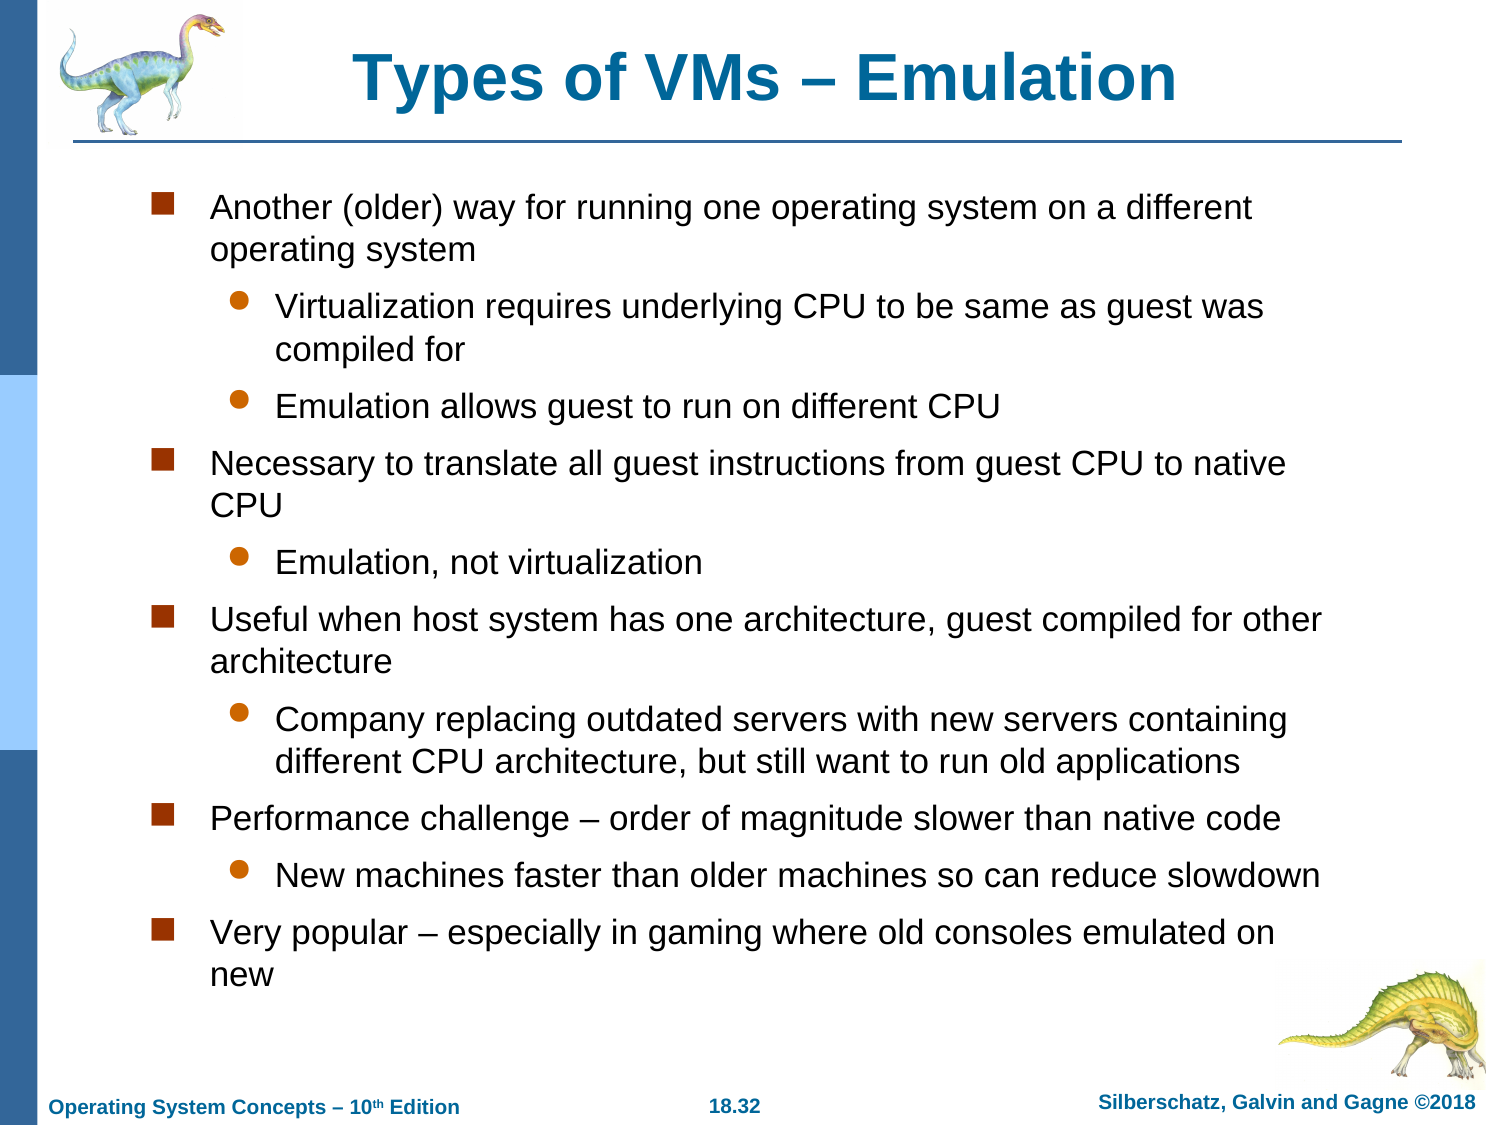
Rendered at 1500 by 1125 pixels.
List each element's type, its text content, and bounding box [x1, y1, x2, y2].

picture [1275, 959, 1486, 1090]
title Types of VMs – Emulation [90, 27, 1441, 122]
list Another (older) way for running one operating system on a different operating system Virtualization requires underlying CPU to be same as guest was compiled for Emulation allows guest to run on different CPU Necessary to translate all guest instructions from guest CPU to native CPU Emulation, not virtualization Useful when host system has one architecture, guest compiled for other architecture Company replacing outdated servers with new servers containing different CPU architecture, but still want to run old applications Performance challenge – order of magnitude slower than native code New machines faster than older machines so can reduce slowdown Very popular – especially in gaming where old consoles emulated on new [139, 177, 1353, 1002]
picture [1415, 1094, 1423, 1099]
picture [46, 0, 243, 149]
